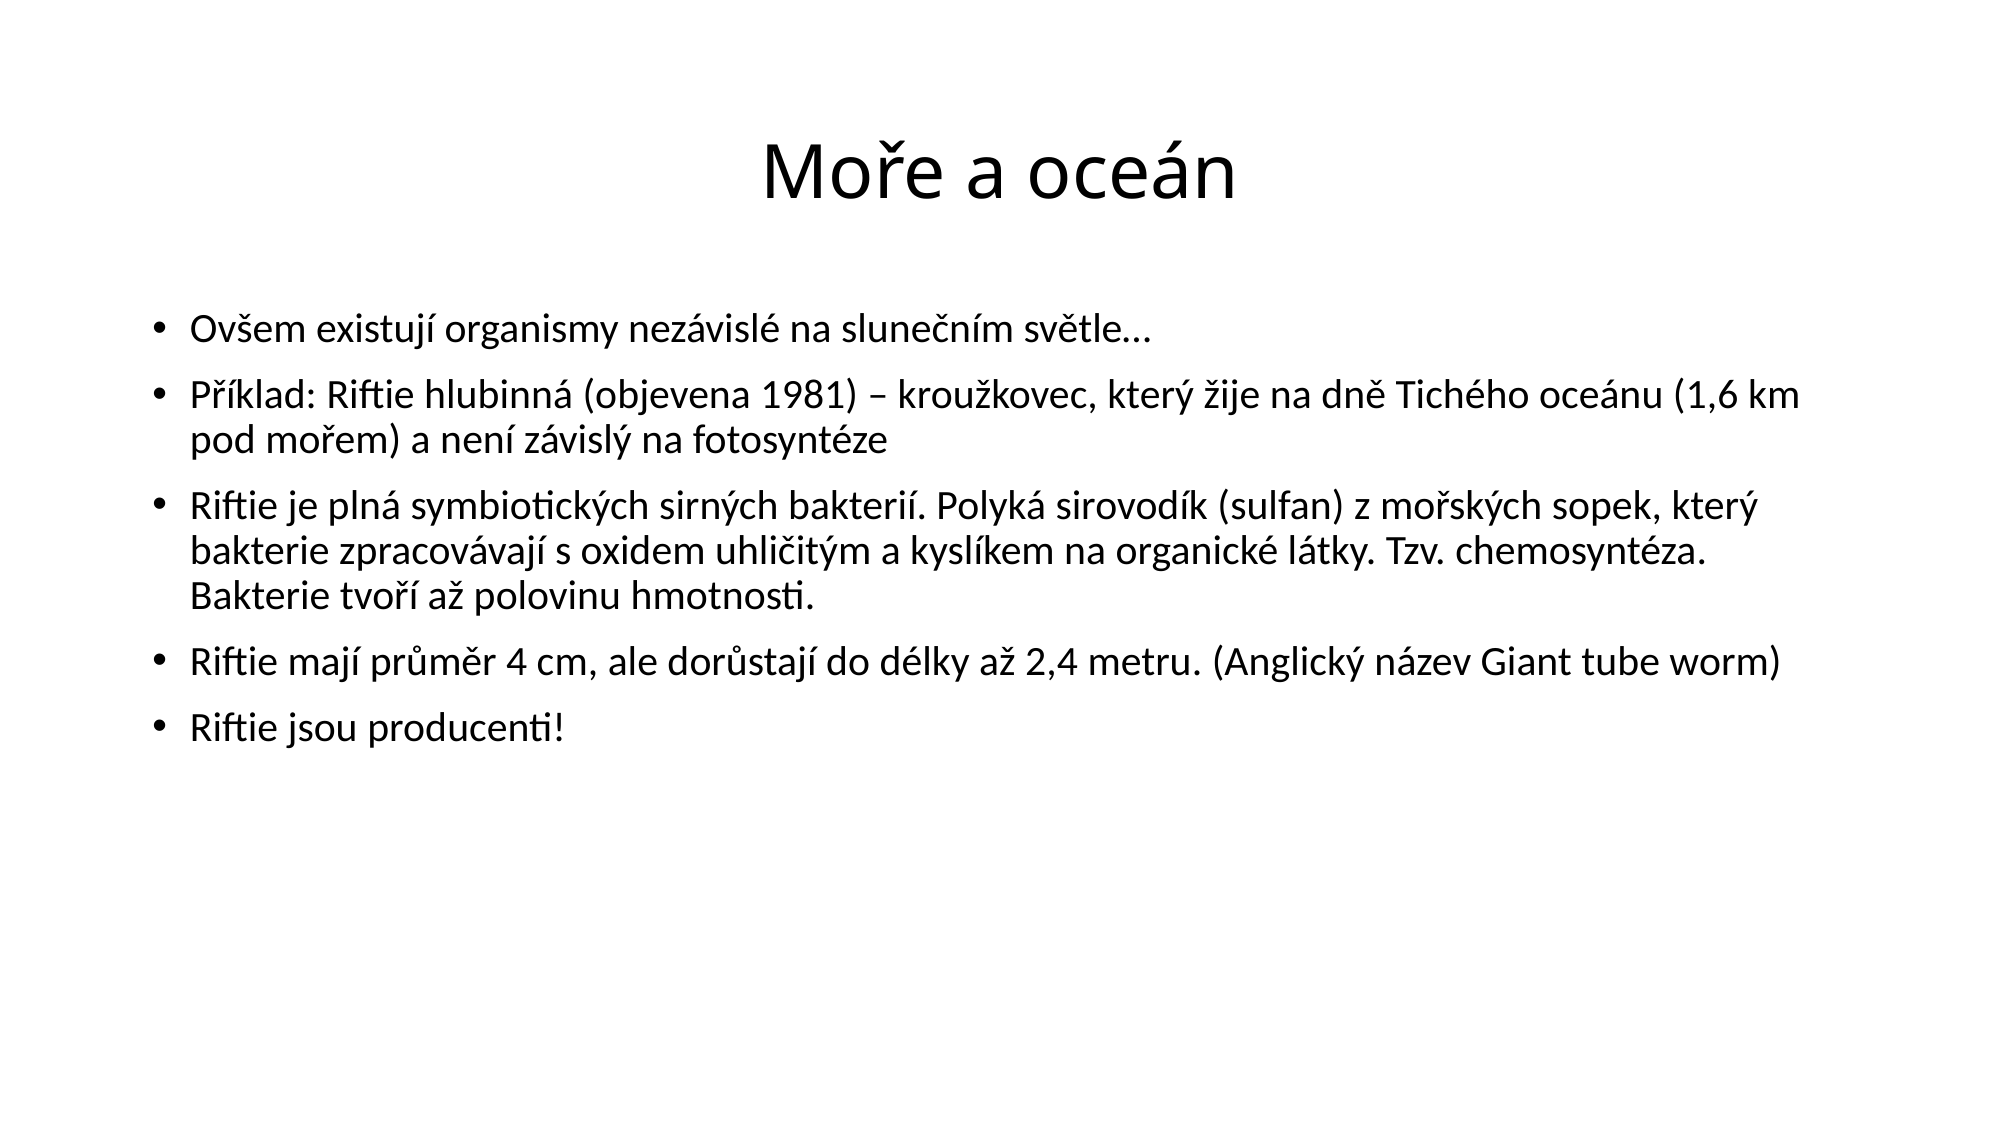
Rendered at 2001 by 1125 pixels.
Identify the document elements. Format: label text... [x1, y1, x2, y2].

title Moře a oceán [137, 59, 1863, 278]
list Ovšem existují organismy nezávislé na slunečním světle… Příklad: Riftie hlubinná (objevena 1981) – kroužkovec, který žije na dně Tichého oceánu (1,6 km pod mořem) a není závislý na fotosyntéze Riftie je plná symbiotických sirných bakterií. Polyká sirovodík (sulfan) z mořských sopek, který bakterie zpracovávají s oxidem uhličitým a kyslíkem na organické látky. Tzv. chemosyntéza. Bakterie tvoří až polovinu hmotnosti. Riftie mají průměr 4 cm, ale dorůstají do délky až 2,4 metru. (Anglický název Giant tube worm) Riftie jsou producenti! [137, 299, 1863, 1014]
